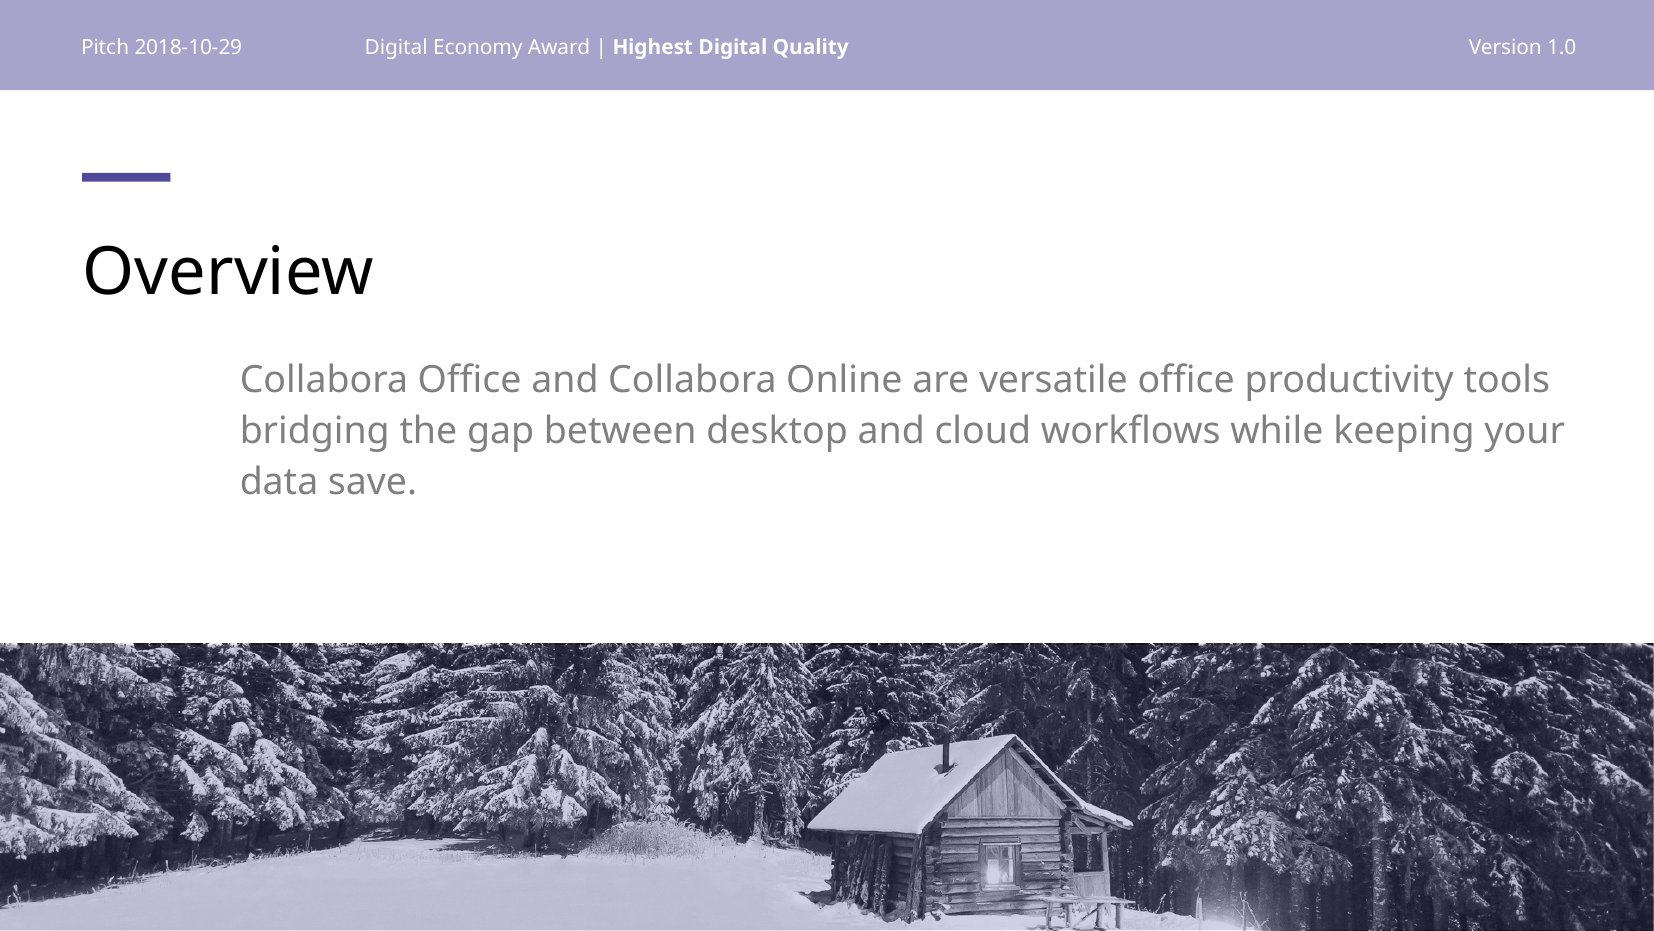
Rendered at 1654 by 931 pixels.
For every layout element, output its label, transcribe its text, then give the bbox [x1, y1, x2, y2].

text_box Collabora Office and Collabora Online are versatile office productivity tools bridging the gap between desktop and cloud workflows while keeping your data save. [225, 345, 1516, 571]
title Overview [82, 208, 1571, 329]
text_box [0, 645, 1654, 931]
